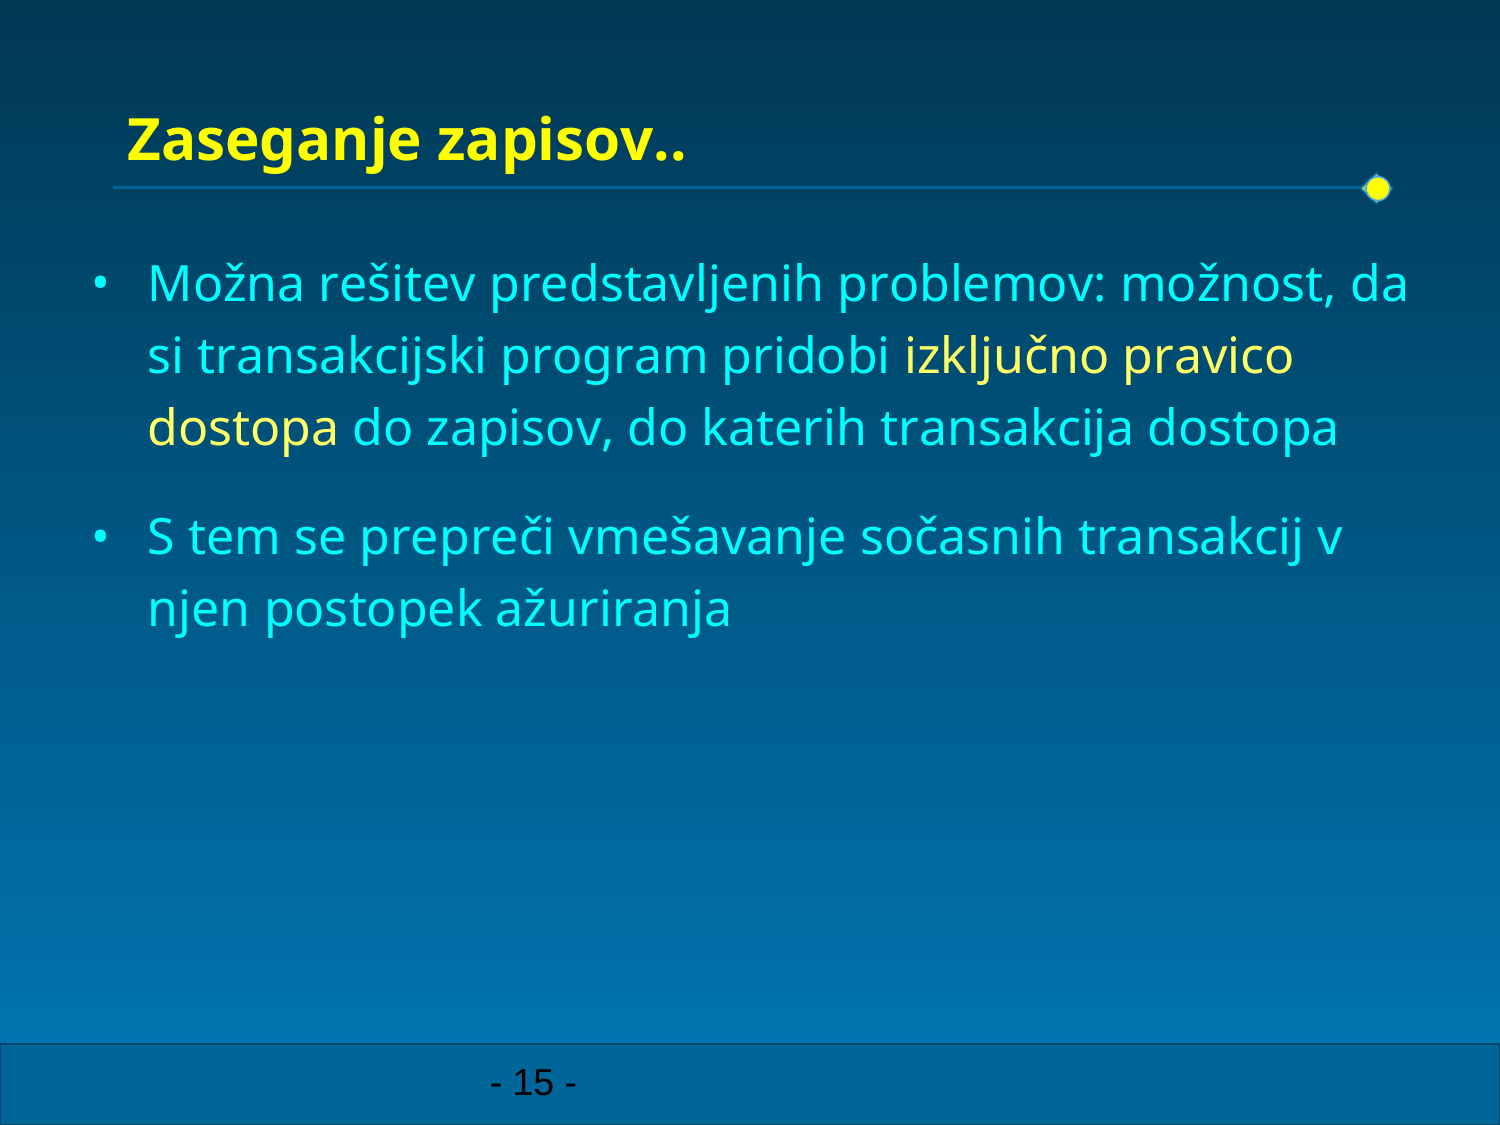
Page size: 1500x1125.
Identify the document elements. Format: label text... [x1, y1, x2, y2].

list Možna rešitev predstavljenih problemov: možnost, da si transakcijski program pridobi izključno pravico dostopa do zapisov, do katerih transakcija dostopa S tem se prepreči vmešavanje sočasnih transakcij v njen postopek ažuriranja [76, 231, 1449, 966]
title Zaseganje zapisov.. [112, 94, 1388, 181]
